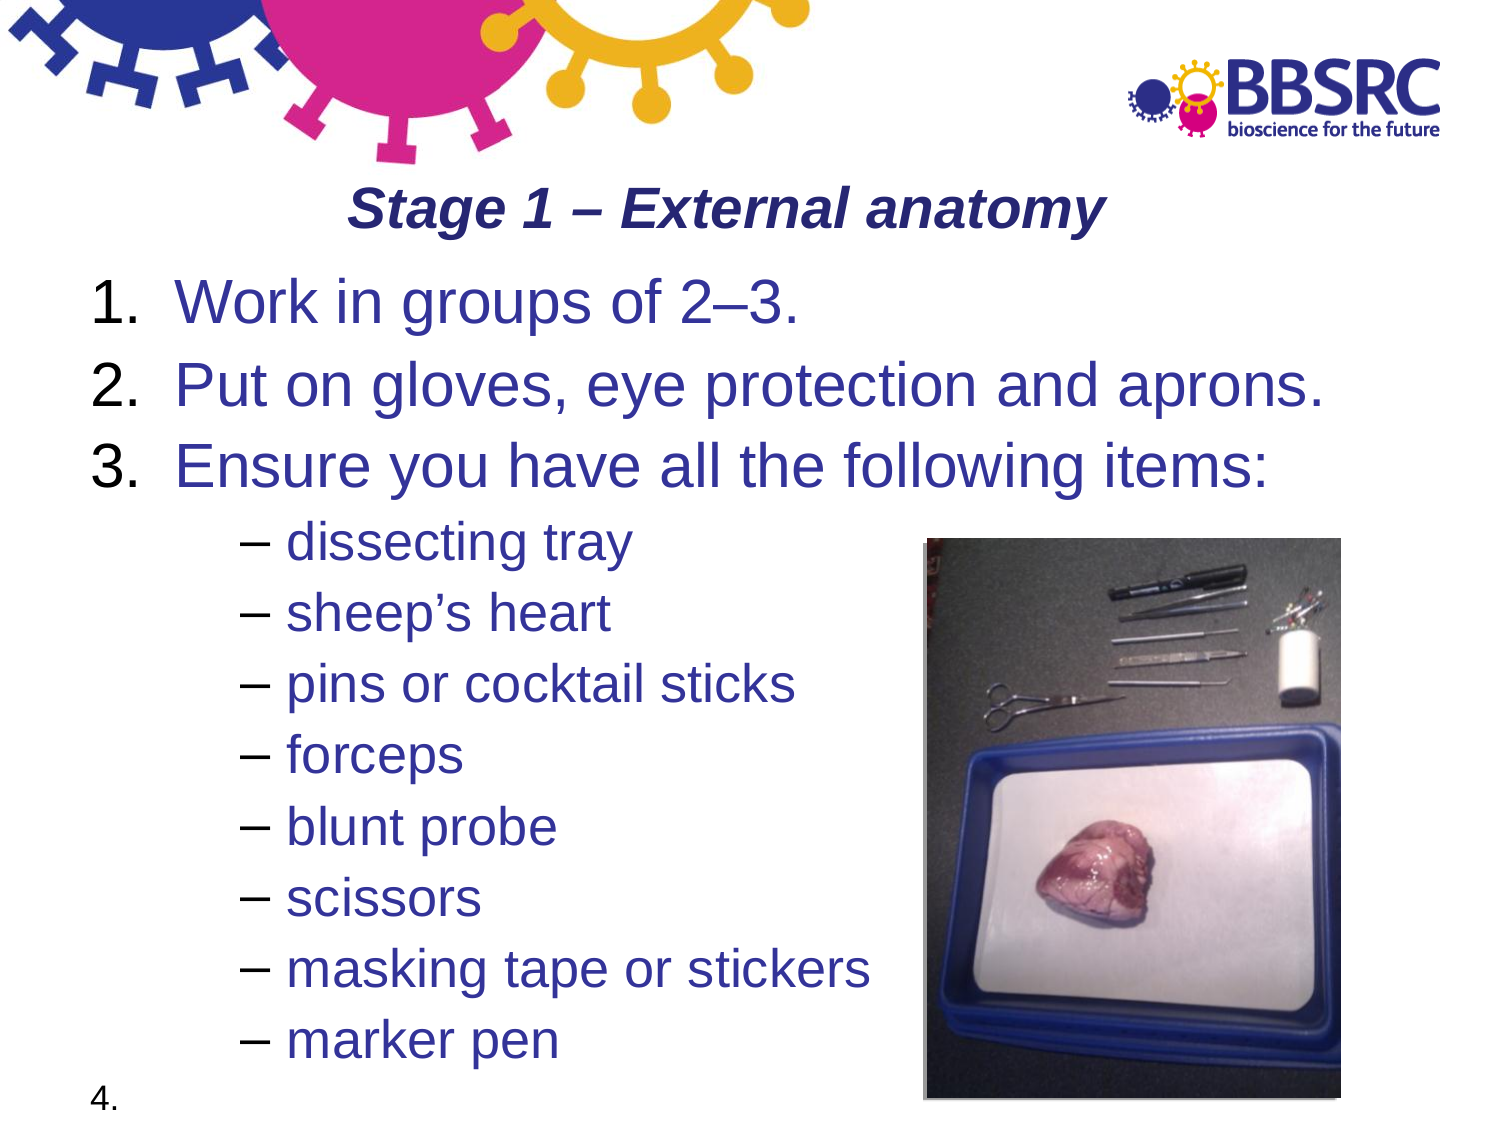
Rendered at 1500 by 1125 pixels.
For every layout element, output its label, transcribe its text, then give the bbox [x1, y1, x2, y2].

list Work in groups of 2–3. Put on gloves, eye protection and aprons. Ensure you have all the following items: dissecting tray sheep’s heart pins or cocktail sticks forceps blunt probe scissors masking tape or stickers marker pen [75, 262, 1426, 1095]
picture [927, 538, 1341, 1098]
title Stage 1 – External anatomy [29, 163, 1426, 279]
